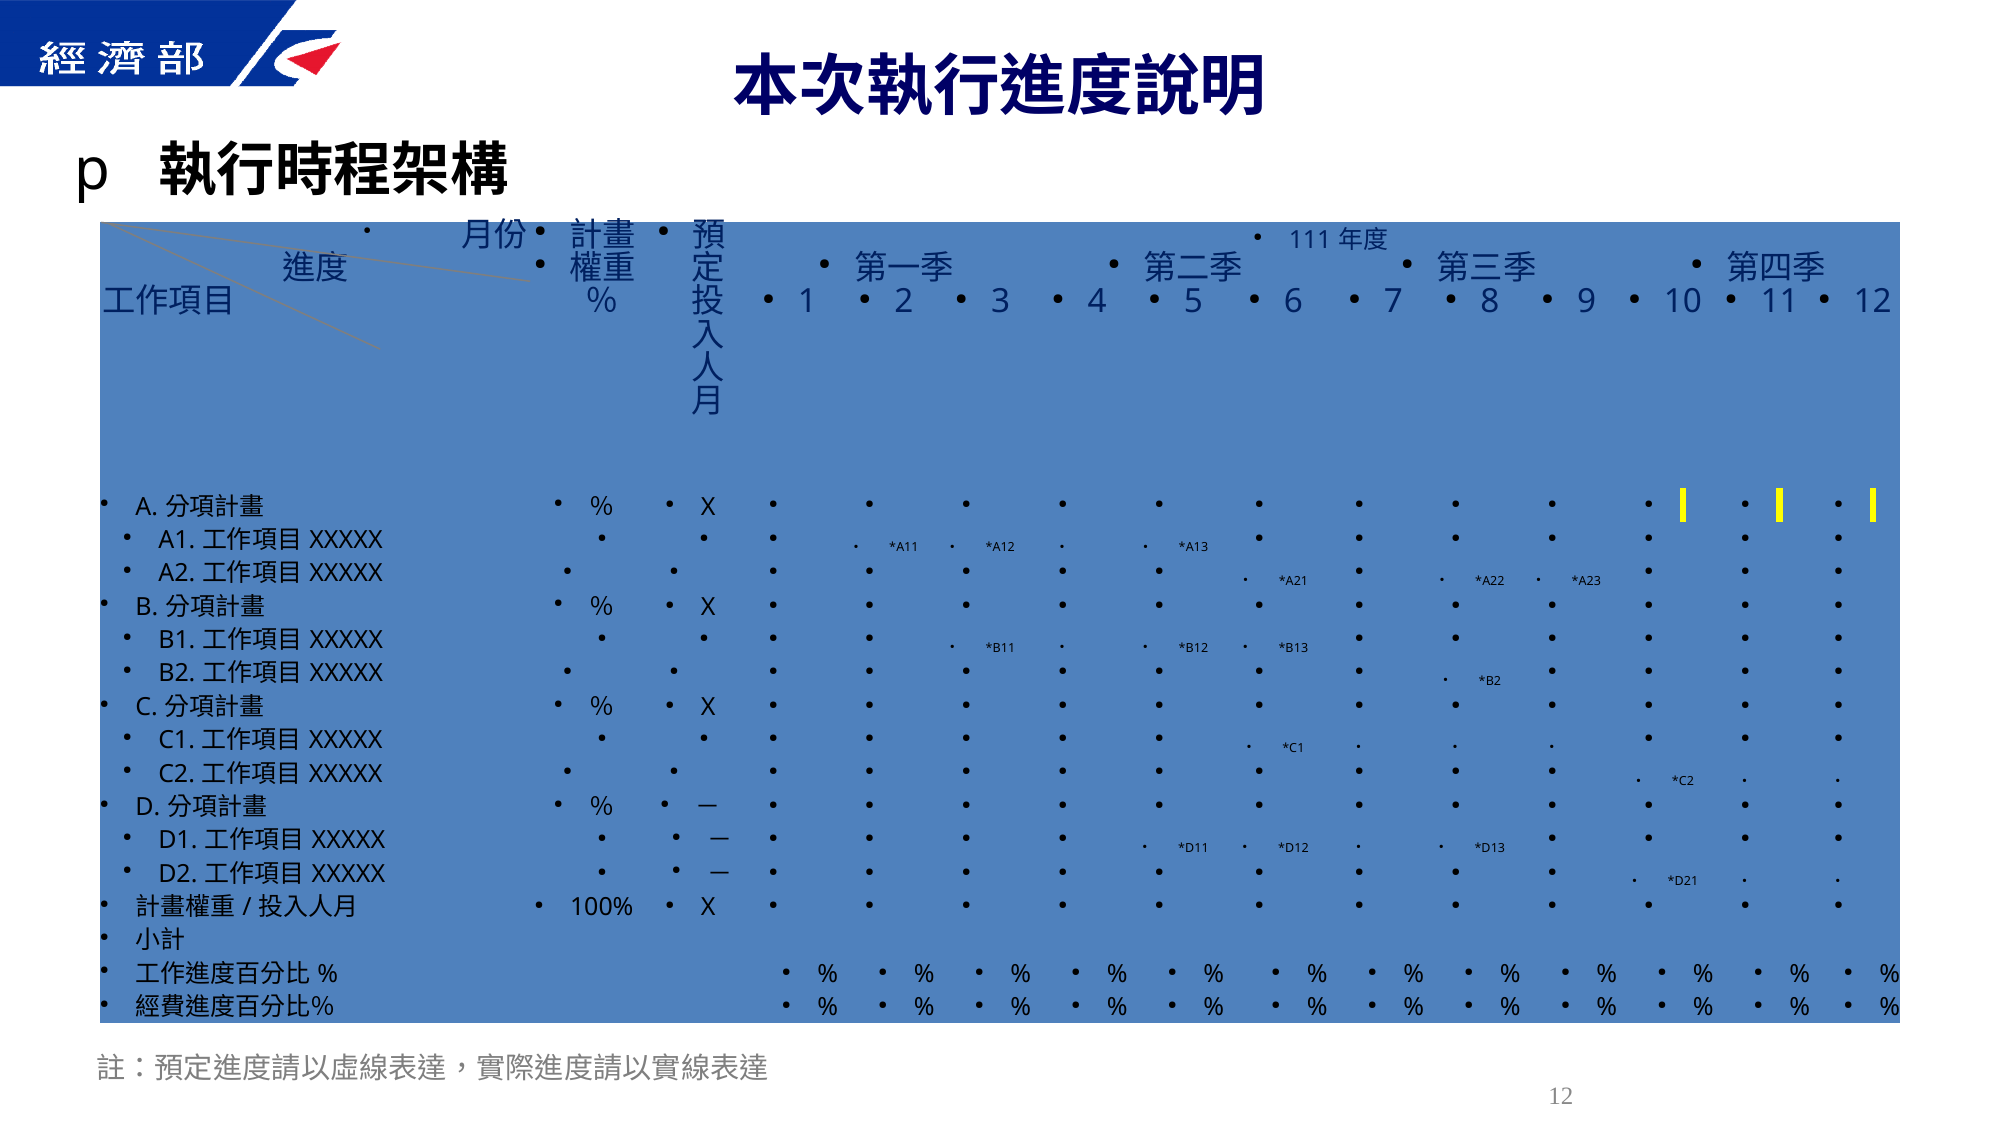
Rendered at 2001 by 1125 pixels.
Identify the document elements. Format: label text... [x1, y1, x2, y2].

table_cell [1810, 856, 1900, 889]
table_cell [1714, 723, 1810, 756]
table_cell [528, 823, 640, 856]
table_cell % [934, 956, 1031, 989]
table_cell % [1127, 989, 1224, 1023]
table_cell [934, 723, 1031, 756]
table_cell [1521, 889, 1617, 956]
table_cell [1810, 756, 1900, 789]
table_cell [1424, 623, 1521, 656]
table_cell [1810, 889, 1900, 956]
table_cell % [934, 989, 1031, 1023]
table_cell [1521, 489, 1617, 522]
table_cell [838, 623, 934, 656]
table_cell [1328, 856, 1424, 889]
table_cell [1424, 522, 1521, 556]
table_cell [640, 723, 741, 756]
table_cell [1810, 689, 1900, 723]
table_cell 第三季 [1447, 256, 1462, 260]
table_cell [741, 789, 838, 823]
table_cell [528, 856, 640, 889]
table_header 月份 進度 工作項目 [100, 222, 528, 489]
table_cell *A23 [1521, 556, 1617, 589]
table_cell [1127, 489, 1224, 522]
table_cell [1031, 756, 1127, 789]
table_cell [934, 689, 1031, 723]
table_cell 8 [1485, 301, 1495, 310]
table_cell [1714, 823, 1810, 856]
table_cell [838, 556, 934, 589]
table_cell [1617, 556, 1714, 589]
table_cell [1810, 656, 1900, 689]
table_cell [1328, 889, 1424, 956]
table_header 111年度 [741, 222, 1900, 256]
table_cell % [838, 989, 934, 1023]
table_cell [934, 756, 1031, 789]
table_cell [1328, 623, 1424, 656]
table_cell [1127, 656, 1224, 689]
table_cell *D11 [1127, 823, 1224, 856]
table_cell 第三季 [1320, 256, 1617, 289]
table_cell D.分項計畫 [100, 789, 528, 823]
table_cell [1876, 489, 1900, 522]
table_cell 8 [1424, 289, 1521, 489]
table_cell *A22 [1424, 556, 1521, 589]
table_cell *A13 [1127, 522, 1224, 556]
table_cell 10 [1617, 289, 1714, 489]
table_cell 11 [1714, 289, 1810, 489]
table_cell *D12 [1224, 823, 1328, 856]
table_cell [741, 556, 838, 589]
table_cell [1424, 723, 1521, 756]
text_box 註：預定進度請以虛線表達，實際進度請以實線表達 [81, 1042, 784, 1092]
table_cell [640, 556, 741, 589]
table_cell [1810, 789, 1900, 823]
table_cell 7 [1328, 289, 1424, 489]
table_cell [528, 623, 640, 656]
table_cell 1 [741, 289, 838, 489]
table_cell [838, 823, 934, 856]
table_cell [1714, 789, 1810, 823]
table_cell [1521, 789, 1617, 823]
table_cell C1.工作項目XXXXX [100, 723, 528, 756]
table_cell A2.工作項目XXXXX [100, 556, 528, 589]
table_cell [1328, 522, 1424, 556]
table_cell [838, 689, 934, 723]
table_cell [1714, 489, 1776, 522]
table_cell [1224, 656, 1328, 689]
table_cell 100% [528, 889, 640, 956]
table_cell 第二季 [1031, 256, 1320, 289]
table_cell B2.工作項目XXXXX [100, 656, 528, 689]
table_cell % [1521, 956, 1617, 989]
table_cell [741, 823, 838, 856]
table_cell [741, 756, 838, 789]
table_cell [1810, 556, 1900, 589]
table_cell [1328, 756, 1424, 789]
table_cell [640, 756, 741, 789]
table_cell [1521, 623, 1617, 656]
table_cell [934, 789, 1031, 823]
table_cell X [640, 489, 741, 522]
table_cell 4 [1091, 293, 1099, 304]
table_cell % [1031, 989, 1127, 1023]
table_cell [1031, 856, 1127, 889]
table_cell [741, 889, 838, 956]
table_cell B1.工作項目XXXXX [100, 623, 528, 656]
table_cell [1127, 689, 1224, 723]
table_cell 經費進度百分比％ [100, 989, 741, 1023]
table_cell [1224, 489, 1328, 522]
table_cell 第一季 [865, 256, 880, 260]
table_cell [528, 723, 640, 756]
table_cell [1127, 556, 1224, 589]
table_cell % [1714, 989, 1810, 1023]
table_cell [1810, 489, 1870, 522]
table_cell [838, 889, 934, 956]
table_cell [838, 856, 934, 889]
table_cell [1810, 522, 1900, 556]
table_cell [640, 522, 741, 556]
table_cell [741, 689, 838, 723]
table_cell [838, 589, 934, 623]
table_cell [1521, 656, 1617, 689]
table_cell *C1 [1224, 723, 1328, 756]
table_cell [1224, 789, 1328, 823]
table_cell － [640, 789, 741, 823]
table_cell [1617, 689, 1714, 723]
table_cell D2.工作項目XXXXX [100, 856, 528, 889]
table_cell D1.工作項目XXXXX [100, 823, 528, 856]
table_cell C.分項計畫 [100, 689, 528, 723]
table_cell [1328, 589, 1424, 623]
table_cell % [1127, 956, 1224, 989]
table_cell [1424, 489, 1521, 522]
table_cell [1424, 689, 1521, 723]
table_cell [1224, 756, 1328, 789]
table_cell % [1424, 989, 1521, 1023]
table_cell [1714, 889, 1810, 956]
table_cell [934, 856, 1031, 889]
table_cell [1617, 889, 1714, 956]
table_cell *C2 [1617, 756, 1714, 789]
table_cell 第四季 [1737, 256, 1752, 260]
table_cell [1521, 689, 1617, 723]
table_cell 9 [1582, 290, 1591, 301]
table_cell ％ [528, 589, 640, 623]
table_cell *A11 [838, 522, 934, 556]
table_cell [1328, 656, 1424, 689]
table_cell *D13 [1424, 823, 1521, 856]
table_cell [528, 522, 640, 556]
table_cell 12 [1810, 289, 1900, 489]
table_cell % [741, 989, 838, 1023]
table_cell － [640, 856, 741, 889]
table_cell [1031, 823, 1127, 856]
table_cell [741, 589, 838, 623]
table_cell [1810, 623, 1900, 656]
table_cell [1031, 556, 1127, 589]
table_cell 5 [1127, 289, 1224, 489]
table_cell [1328, 723, 1424, 756]
table_cell X [640, 689, 741, 723]
table_cell [1031, 889, 1127, 956]
table_cell [640, 656, 741, 689]
table_cell [1617, 589, 1714, 623]
table_cell % [1328, 956, 1424, 989]
table_cell [934, 889, 1031, 956]
table_cell [1521, 589, 1617, 623]
table_cell [1424, 889, 1521, 956]
table_cell [1424, 789, 1521, 823]
table_cell [1521, 522, 1617, 556]
table_cell [1127, 789, 1224, 823]
table_cell [838, 656, 934, 689]
table_cell [1031, 589, 1127, 623]
table_cell X [640, 589, 741, 623]
table_cell [1617, 522, 1714, 556]
table_cell [1521, 756, 1617, 789]
table_cell [1031, 656, 1127, 689]
table_cell [1224, 589, 1328, 623]
table_cell [1328, 489, 1424, 522]
table_cell [1127, 856, 1224, 889]
table_cell 9 [1521, 289, 1617, 489]
table_cell [1031, 522, 1127, 556]
table_cell [1127, 723, 1224, 756]
table_cell 計畫權重/投入人月 小計 [100, 889, 528, 956]
table_cell 2 [838, 289, 934, 489]
table_header 計畫 權重％ [528, 222, 640, 489]
table_cell *A12 [934, 522, 1031, 556]
table_cell 10 [1687, 290, 1696, 310]
table_cell [741, 856, 838, 889]
table_cell [528, 756, 640, 789]
table_cell [934, 589, 1031, 623]
title 本次執行進度說明 [99, 23, 1900, 143]
table_cell 第四季 [1764, 256, 1787, 276]
table_cell [934, 823, 1031, 856]
table_cell % [1224, 956, 1328, 989]
table_cell [1617, 656, 1714, 689]
table_cell % [1424, 956, 1521, 989]
table_cell [1328, 556, 1424, 589]
table_cell X [640, 889, 741, 956]
table_cell [1031, 689, 1127, 723]
table_cell [1224, 889, 1328, 956]
table_cell [1714, 556, 1810, 589]
table_cell A1.工作項目XXXXX [100, 522, 528, 556]
table_cell [934, 556, 1031, 589]
table_cell ％ [528, 689, 640, 723]
table_cell 6 [1224, 289, 1328, 489]
table_cell *B12 [1127, 623, 1224, 656]
table_cell % [1810, 989, 1900, 1023]
table_cell % [1714, 956, 1810, 989]
table_cell [1328, 689, 1424, 723]
table_cell [1031, 723, 1127, 756]
table_cell [838, 723, 934, 756]
table_cell [1224, 522, 1328, 556]
table_cell [741, 623, 838, 656]
table_cell [1686, 489, 1714, 522]
table_cell [1031, 623, 1127, 656]
table_cell *B11 [934, 623, 1031, 656]
table_cell 第二季 [1154, 256, 1169, 260]
list 執行時程架構 [59, 125, 1442, 214]
table_header 預定投入人月 [640, 222, 741, 489]
table_cell *D21 [1617, 856, 1714, 889]
table_cell [1617, 723, 1714, 756]
table_cell ％ [528, 489, 640, 522]
table_cell *A21 [1224, 556, 1328, 589]
table_cell [640, 623, 741, 656]
table_cell [934, 656, 1031, 689]
table_cell A.分項計畫 [100, 489, 528, 522]
table_cell [741, 489, 838, 522]
table_cell % [1224, 989, 1328, 1023]
table_cell [528, 556, 640, 589]
table_header 月份 進度 工作項目 [112, 222, 528, 280]
table_cell % [1328, 989, 1424, 1023]
table_cell [1714, 522, 1810, 556]
table_cell [528, 656, 640, 689]
table_cell [1714, 689, 1810, 723]
table_cell [838, 789, 934, 823]
table_cell [1714, 756, 1810, 789]
table_cell *B13 [1224, 623, 1328, 656]
table_cell [1424, 589, 1521, 623]
text_box 11 [1533, 1065, 2000, 1125]
table_cell [1617, 823, 1714, 856]
table_cell 4 [1031, 289, 1127, 489]
table_cell － [640, 823, 741, 856]
table_cell [1617, 789, 1714, 823]
table_cell B.分項計畫 [100, 589, 528, 623]
table_cell C2.工作項目XXXXX [100, 756, 528, 789]
table_cell 第四季 [1617, 256, 1900, 289]
table_cell [1714, 589, 1810, 623]
table_cell [1424, 756, 1521, 789]
table_cell [741, 723, 838, 756]
table_cell % [1810, 956, 1900, 989]
table_cell [1617, 623, 1714, 656]
table_cell [1424, 856, 1521, 889]
table_cell [1127, 589, 1224, 623]
table_cell [1521, 823, 1617, 856]
table_cell [934, 489, 1031, 522]
table_cell ％ [528, 789, 640, 823]
table_cell [838, 756, 934, 789]
table_cell [1810, 823, 1900, 856]
table_cell % [1617, 989, 1714, 1023]
table_cell [1127, 756, 1224, 789]
table_cell [741, 656, 838, 689]
table_cell [1521, 856, 1617, 889]
table_cell [1783, 489, 1810, 522]
table_cell 6 [1288, 299, 1298, 310]
table_cell [1714, 623, 1810, 656]
table_cell 工作進度百分比% [100, 956, 741, 989]
table_cell [741, 522, 838, 556]
table_cell [1810, 589, 1900, 623]
table_cell [1031, 489, 1127, 522]
table_cell [1617, 489, 1680, 522]
table_cell % [741, 956, 838, 989]
table_cell 3 [934, 289, 1031, 489]
table_cell [1224, 689, 1328, 723]
table_cell 第一季 [741, 256, 1031, 289]
table_cell % [1521, 989, 1617, 1023]
table_cell [1810, 723, 1900, 756]
table_cell [1521, 723, 1617, 756]
table_cell [838, 489, 934, 522]
table_cell [1328, 823, 1424, 856]
table_cell [1031, 789, 1127, 823]
table_cell % [838, 956, 934, 989]
table_cell [1224, 856, 1328, 889]
table_cell [1127, 889, 1224, 956]
table_cell [1328, 789, 1424, 823]
table_cell % [1617, 956, 1714, 989]
table_cell [1714, 656, 1810, 689]
table_cell 8 [1485, 290, 1494, 298]
table_cell % [1031, 956, 1127, 989]
table_cell *B2 [1424, 656, 1521, 689]
table_cell [1714, 856, 1810, 889]
